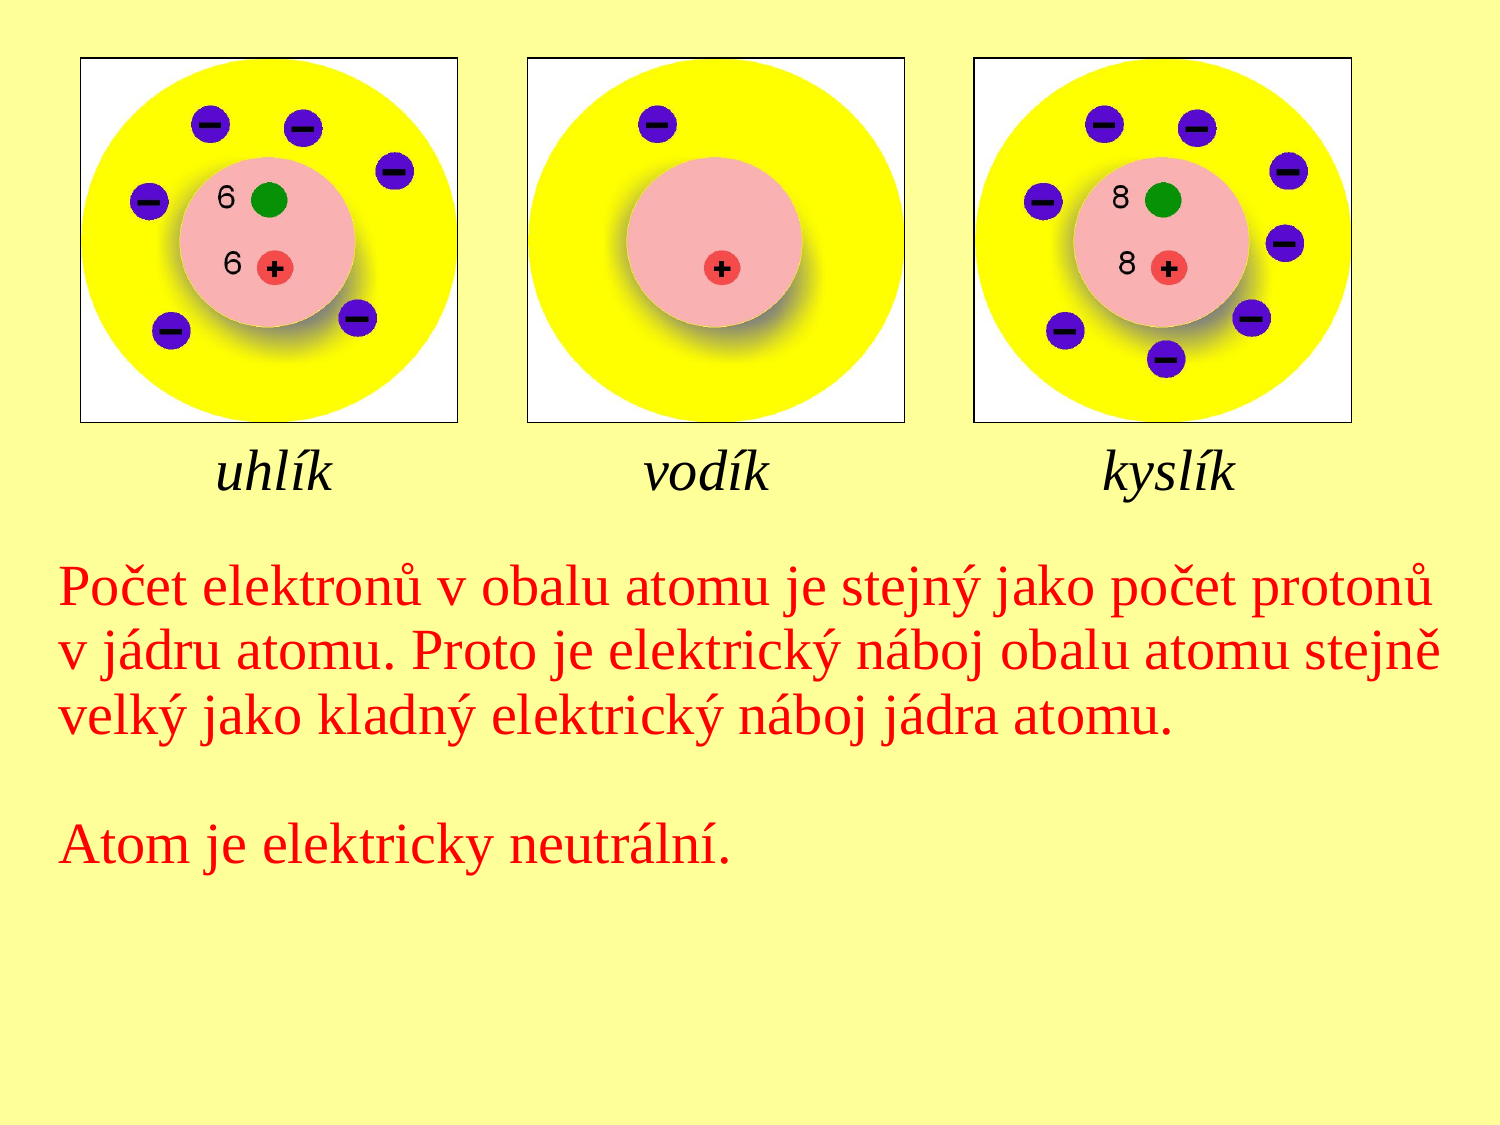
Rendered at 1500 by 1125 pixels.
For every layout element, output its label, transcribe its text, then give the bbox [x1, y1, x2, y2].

picture [975, 58, 1351, 422]
text_box kyslík [1088, 430, 1251, 511]
text_box vodík [628, 430, 807, 511]
picture [81, 58, 457, 422]
text_box Počet elektronů v obalu atomu je stejný jako počet protonů v jádru atomu. Proto je elektrický náboj obalu atomu stejně velký jako kladný elektrický náboj jádra atomu. Atom je elektricky neutrální. [43, 545, 1457, 884]
picture [528, 58, 904, 422]
text_box uhlík [200, 430, 348, 511]
